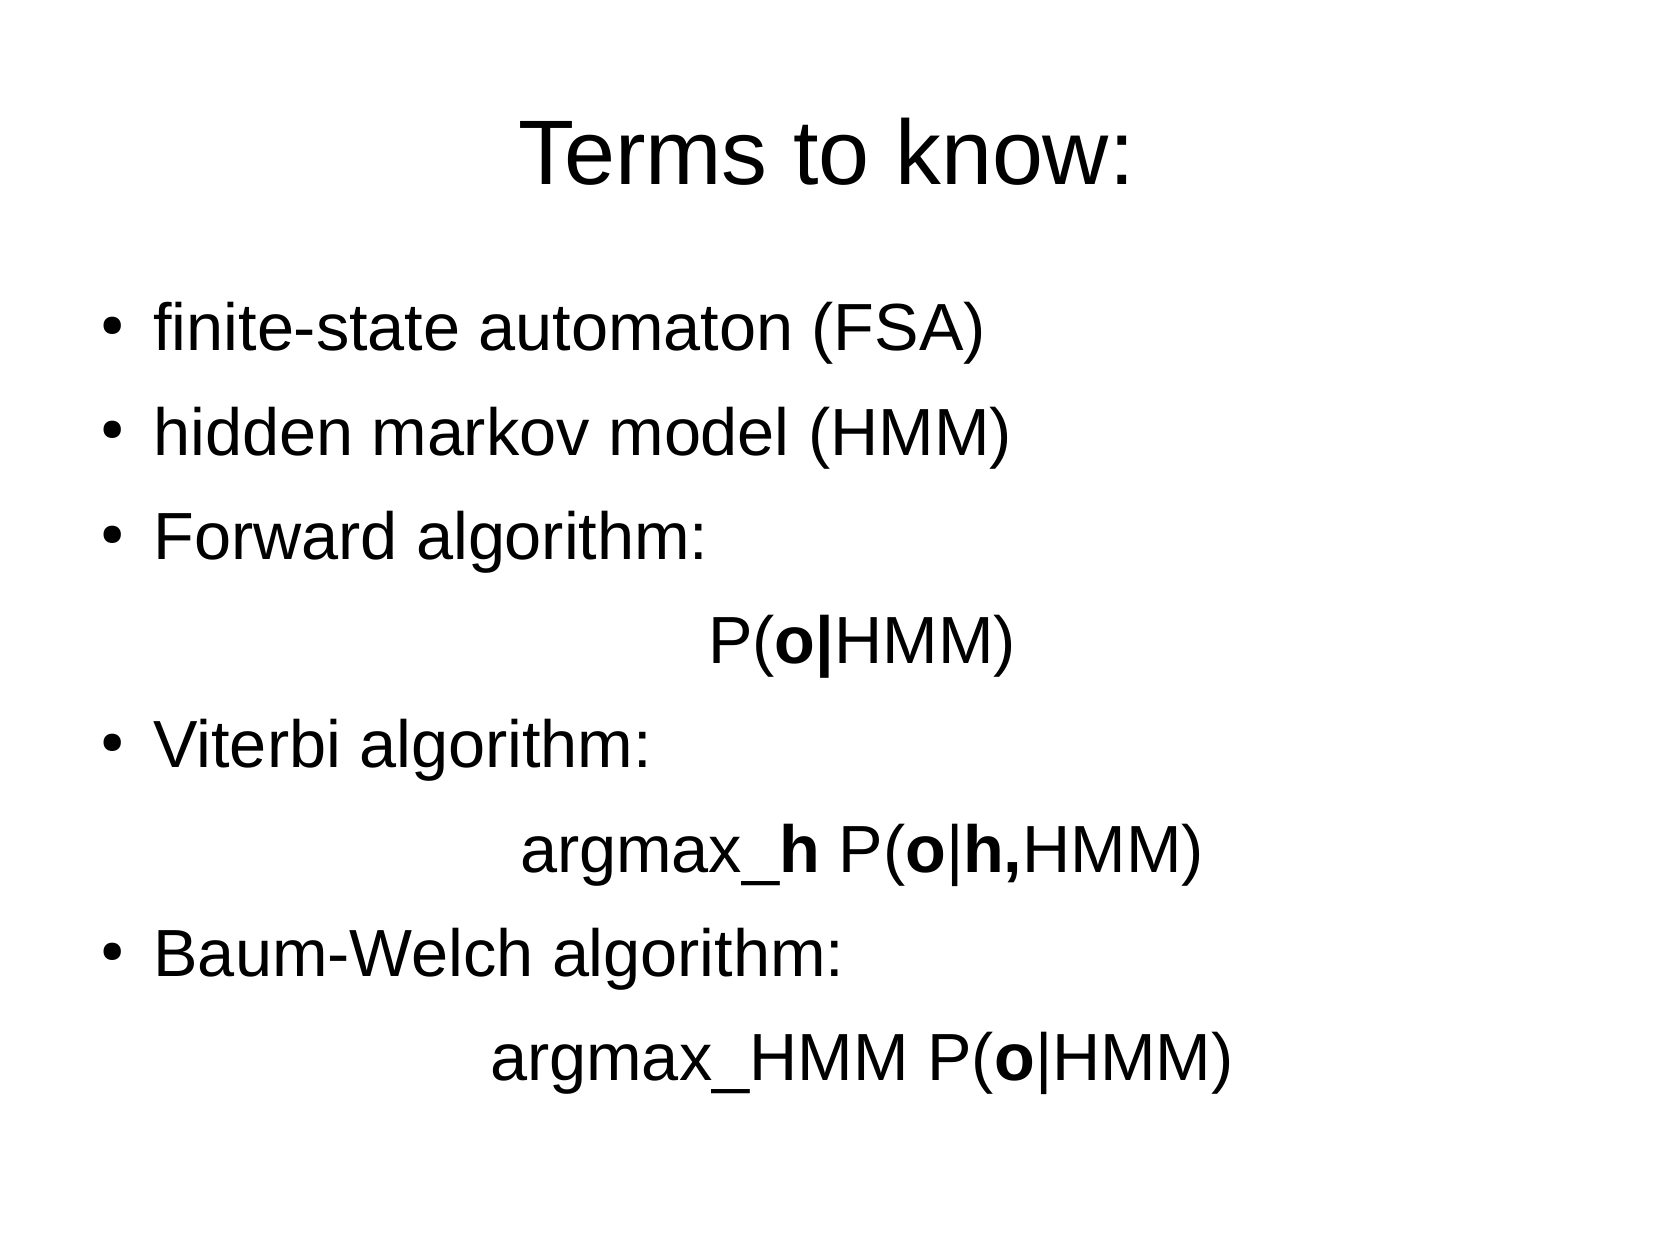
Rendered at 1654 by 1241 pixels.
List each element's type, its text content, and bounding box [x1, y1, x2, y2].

title Terms to know: [82, 56, 1571, 250]
list finite-state automaton (FSA) hidden markov model (HMM) Forward algorithm: P(o|HMM) Viterbi algorithm: argmax_h P(o|h,HMM) Baum-Welch algorithm: argmax_HMM P(o|HMM) [82, 290, 1571, 1190]
